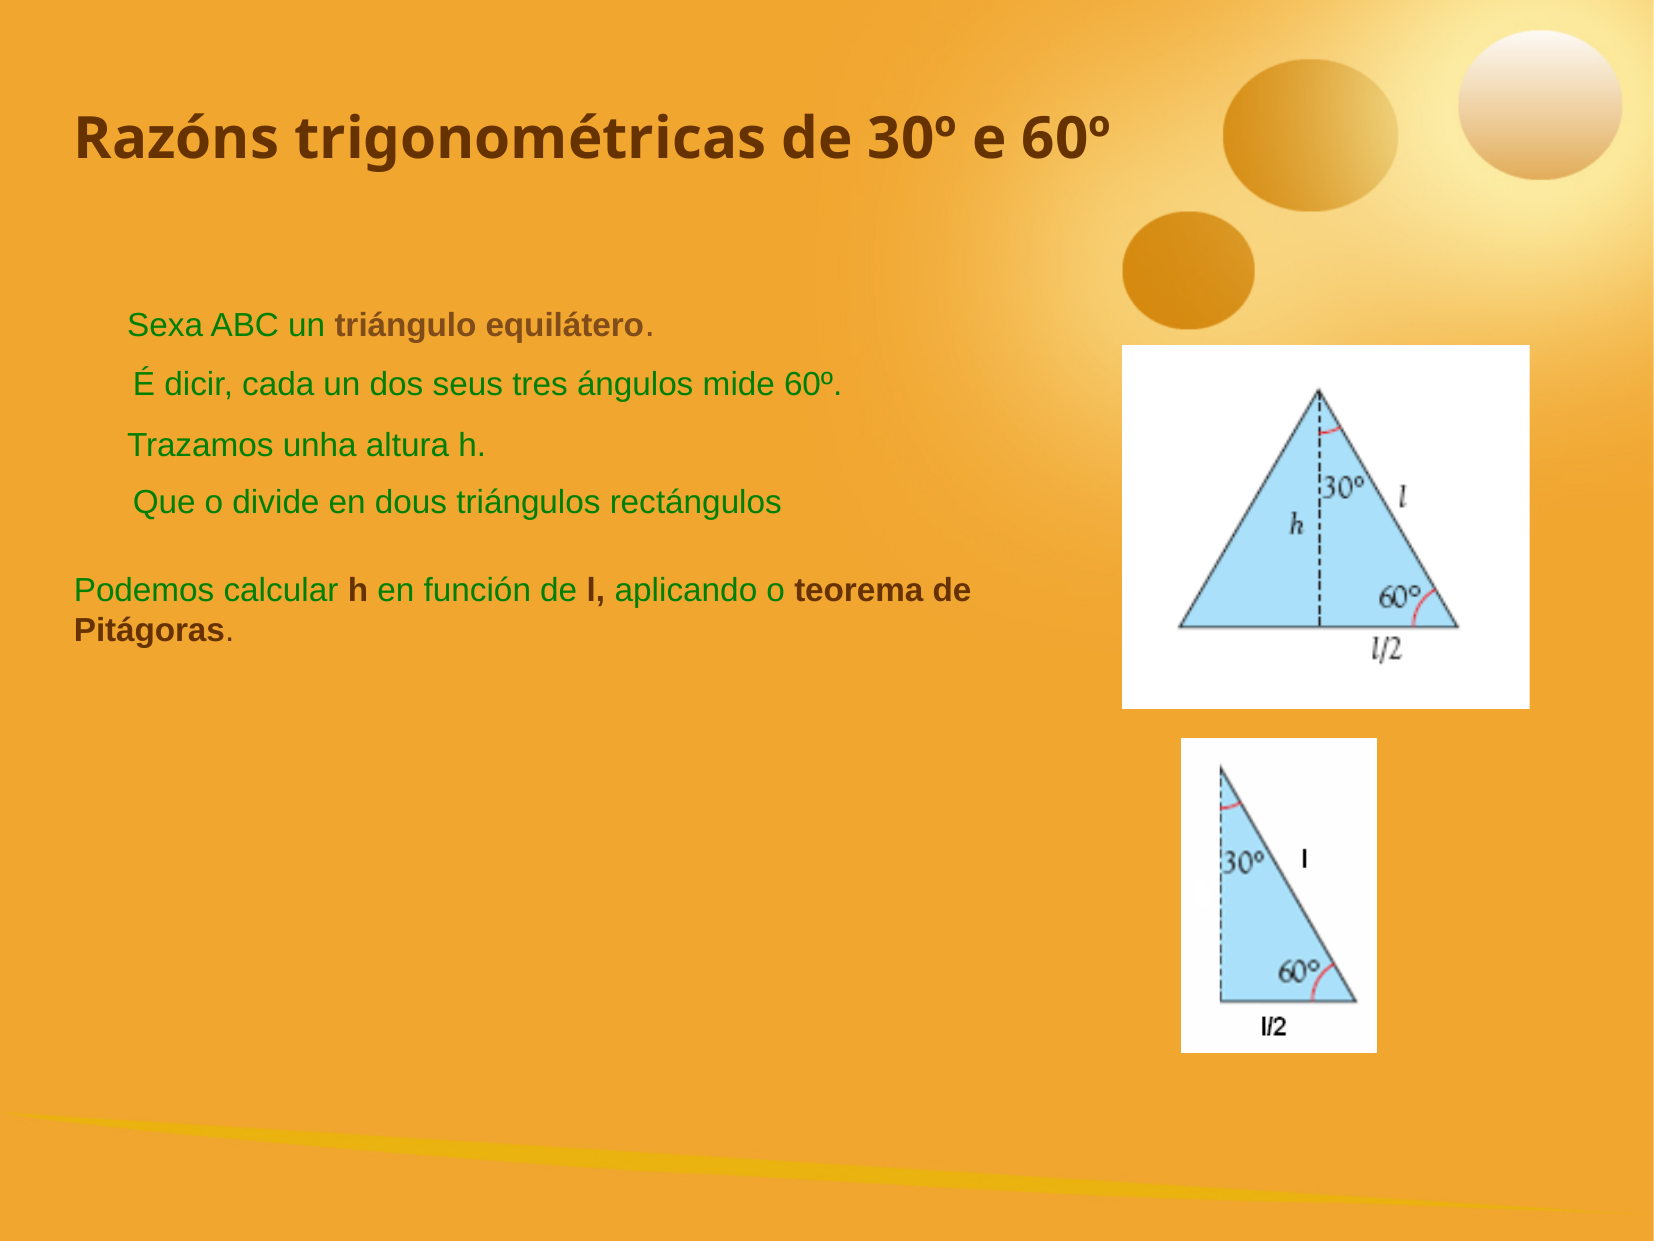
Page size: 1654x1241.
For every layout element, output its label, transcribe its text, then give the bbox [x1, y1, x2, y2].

text_box Que o divide en dous triángulos rectángulos [118, 472, 886, 528]
text_box Podemos calcular h en función de l, aplicando o teorema de Pitágoras. [58, 560, 1123, 657]
text_box Razóns trigonométricas de 30º e 60º [59, 88, 1388, 185]
text_box Sexa ABC un triángulo equilátero. [112, 290, 775, 352]
text_box É dicir, cada un dos seus tres ángulos mide 60º. [118, 354, 875, 410]
text_box Trazamos unha altura h. [112, 415, 763, 472]
picture [0, 0, 1654, 1241]
